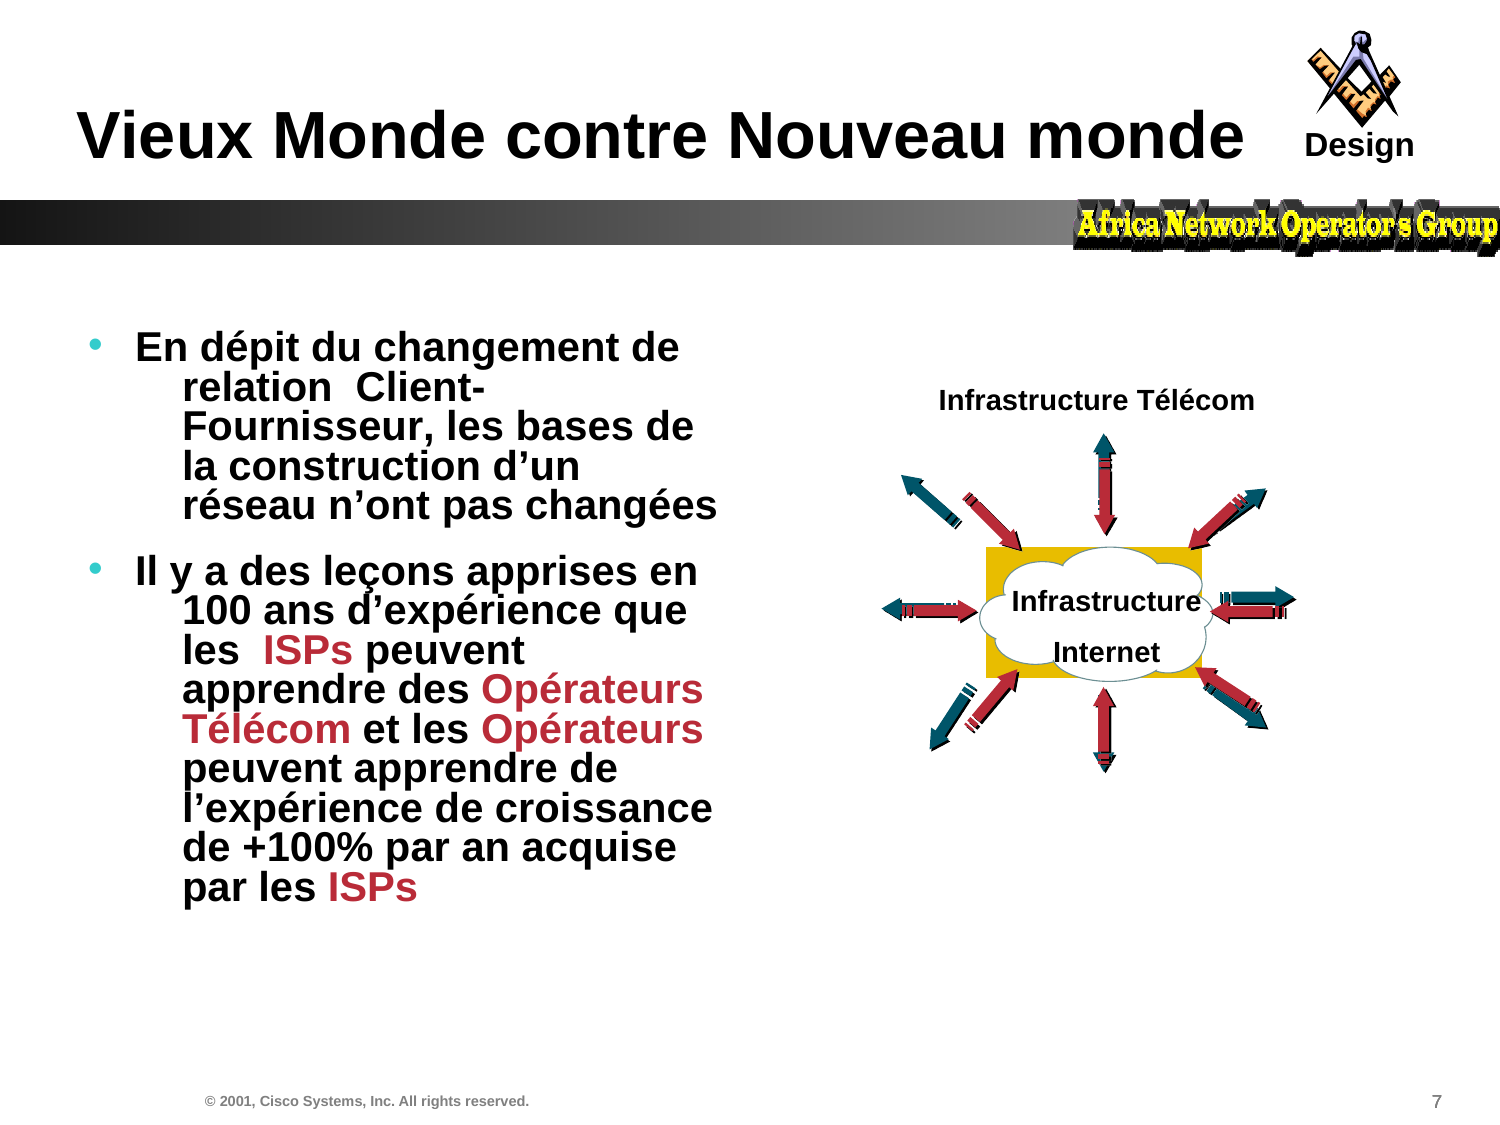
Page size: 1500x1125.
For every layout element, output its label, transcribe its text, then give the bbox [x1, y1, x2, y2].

text_box [1092, 710, 1115, 772]
text_box Design [1292, 118, 1428, 170]
text_box Infrastructure Télécom [901, 373, 1293, 425]
text_box Infrastructure Internet [990, 575, 1223, 710]
text_box [962, 491, 972, 501]
text_box [964, 693, 990, 732]
text_box [965, 495, 977, 507]
list En dépit du changement de relation Client-Fournisseur, les bases de la construction d’un réseau n’ont pas changées Il y a des leçons apprises en 100 ans d’expérience que les ISPs peuvent apprendre des Opérateurs Télécom et les Opérateurs peuvent apprendre de l’expérience de croissance de +100% par an acquise par les ISPs [74, 319, 737, 912]
text_box [881, 597, 977, 622]
picture [978, 546, 1215, 683]
text_box [1231, 586, 1295, 617]
text_box [1223, 592, 1273, 623]
text_box [1188, 488, 1266, 549]
text_box [1223, 678, 1267, 728]
picture [1307, 29, 1402, 118]
text_box [1092, 433, 1116, 535]
text_box [970, 500, 1020, 550]
picture [1070, 180, 1500, 275]
text_box [929, 682, 976, 750]
text_box [901, 474, 961, 528]
title Vieux Monde contre Nouveau monde [62, 41, 1313, 180]
